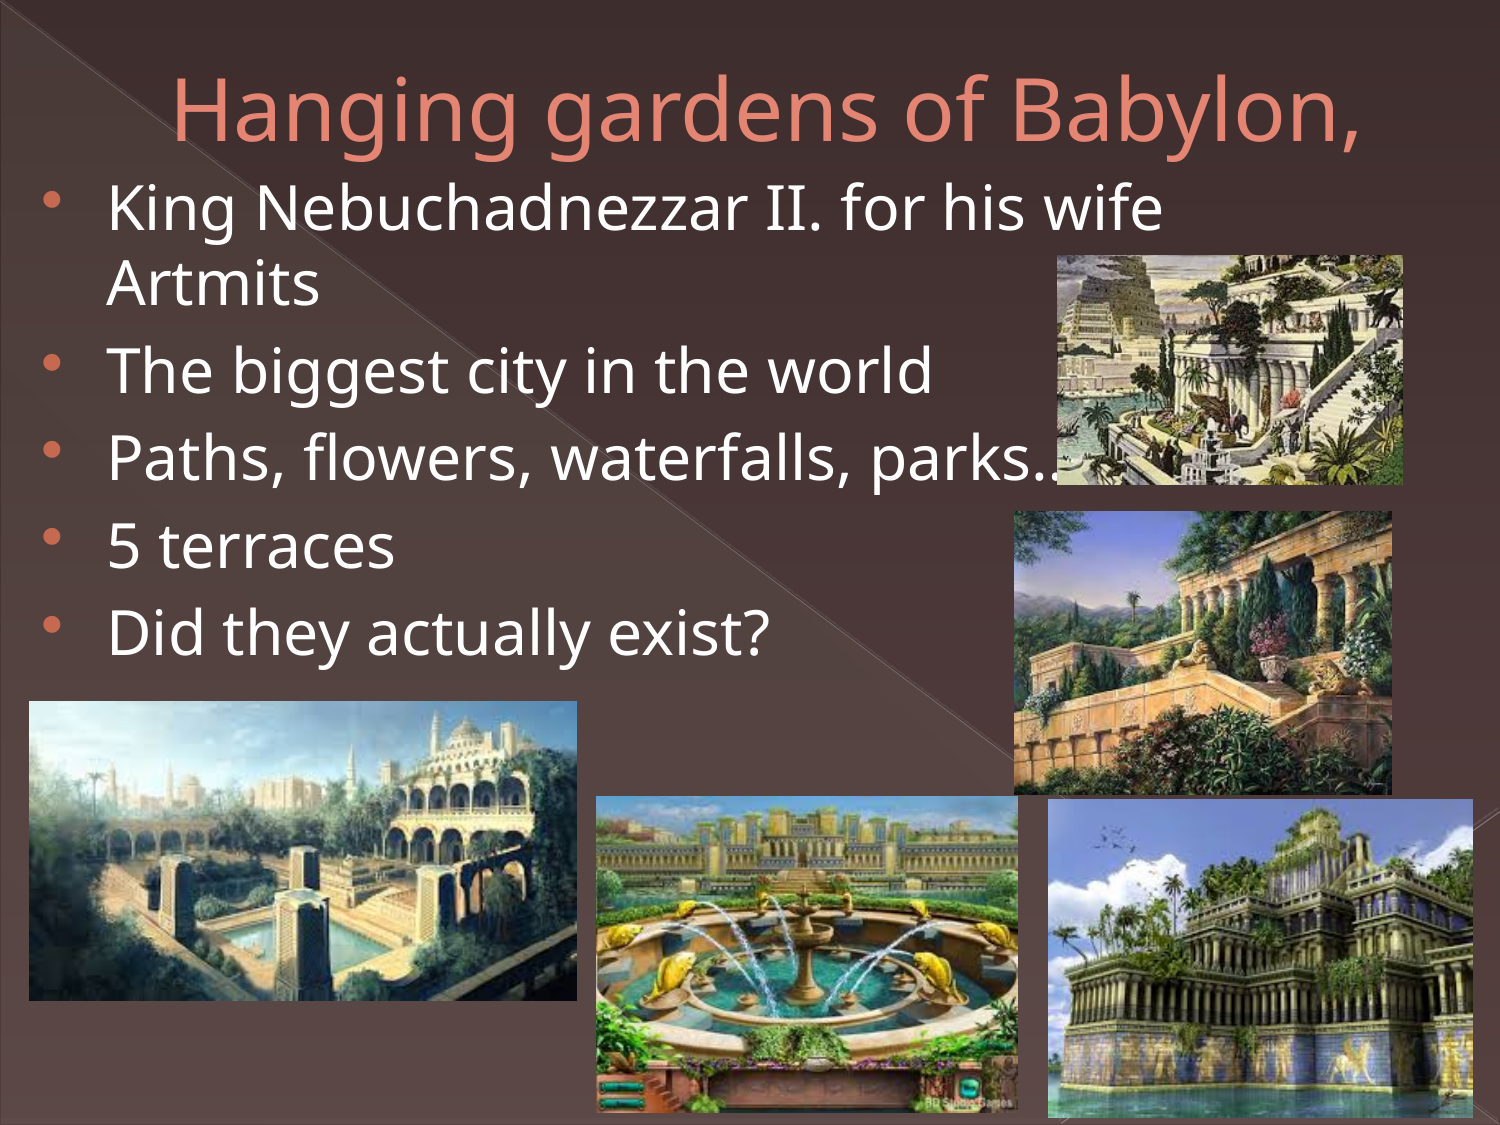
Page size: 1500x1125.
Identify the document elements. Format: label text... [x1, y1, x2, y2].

picture [1057, 255, 1403, 485]
picture [596, 796, 1018, 1113]
picture [1014, 511, 1392, 795]
title Hanging gardens of Babylon, [75, 43, 1425, 274]
picture [29, 701, 577, 1001]
picture [1048, 799, 1473, 1118]
list King Nebuchadnezzar II. for his wife Artmits The biggest city in the world Paths, flowers, waterfalls, parks… 5 terraces Did they actually exist? [17, 160, 1368, 911]
